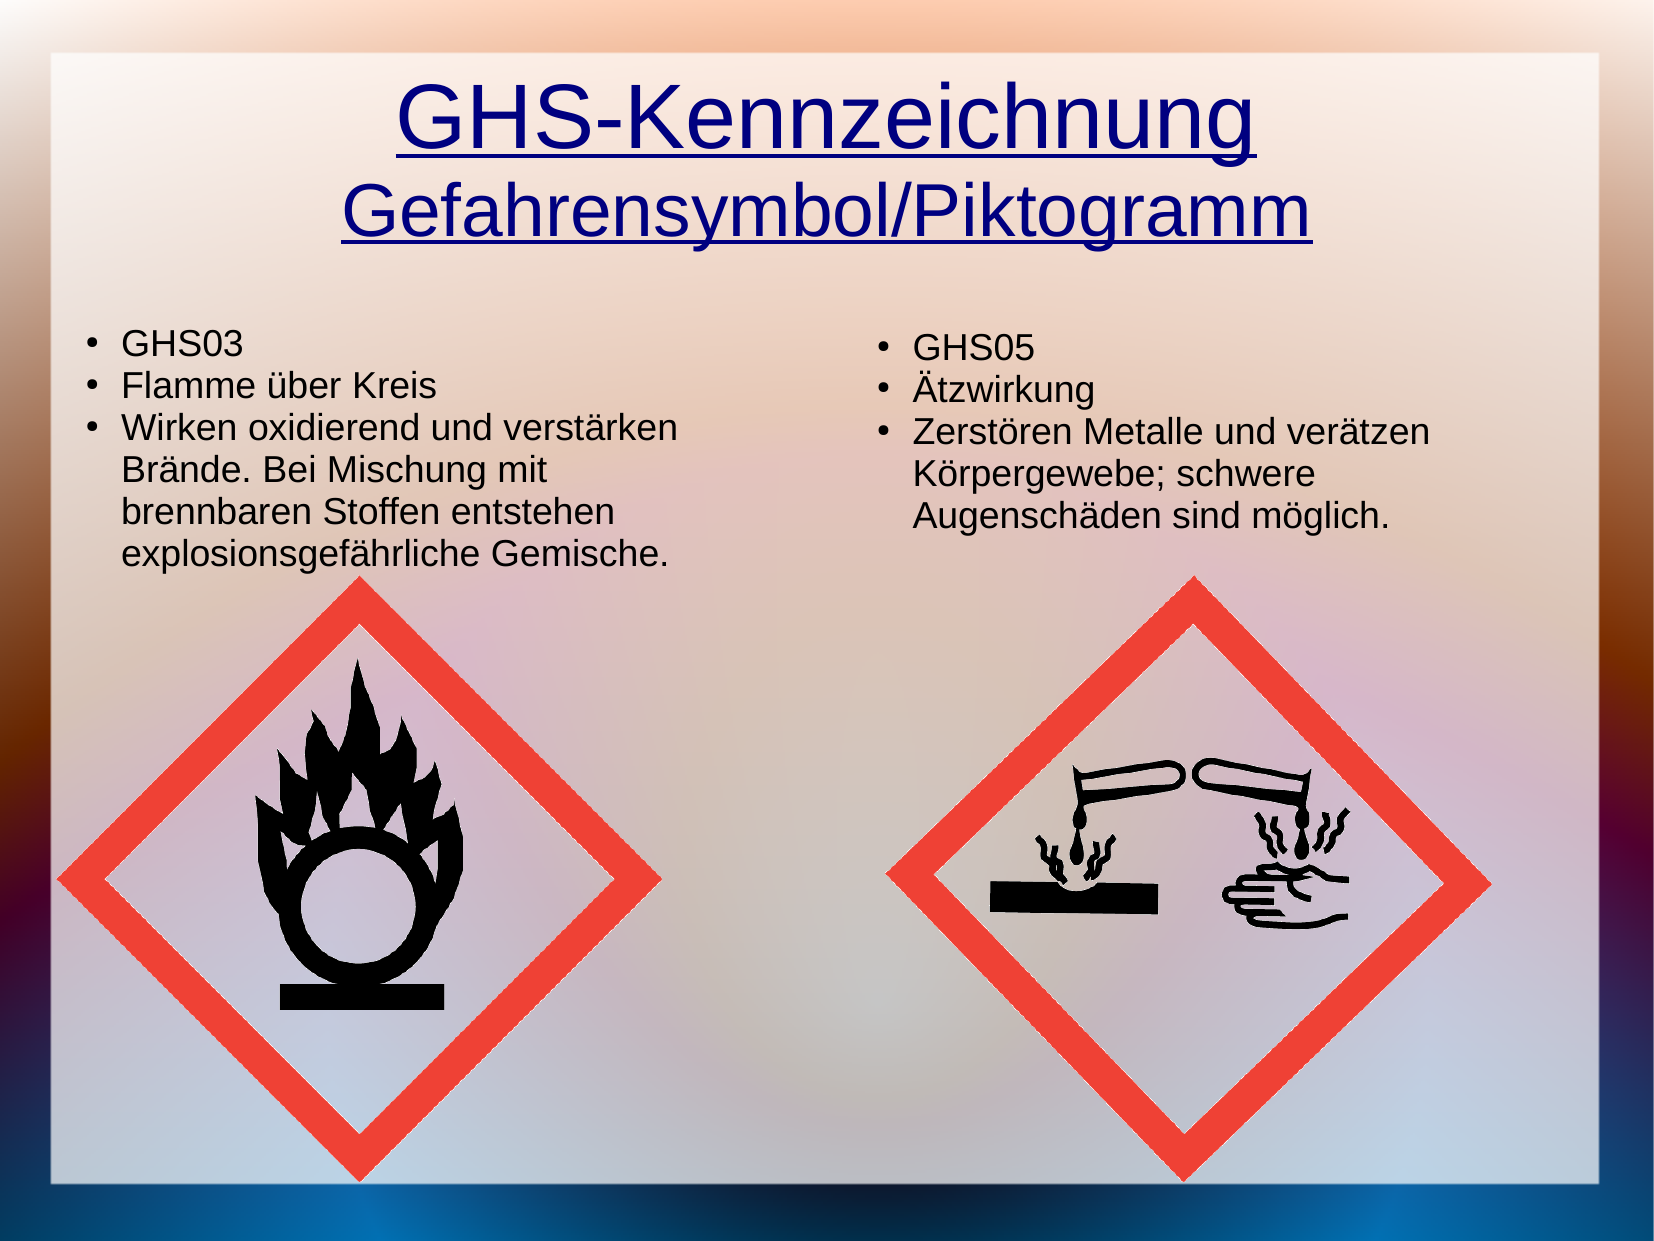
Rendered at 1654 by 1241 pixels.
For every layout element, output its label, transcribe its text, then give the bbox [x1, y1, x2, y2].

text_box GHS03 Flamme über Kreis Wirken oxidierend und verstärken Brände. Bei Mischung mit brennbaren Stoffen entstehen explosionsgefährliche Gemische. [70, 315, 745, 709]
picture [0, 0, 1654, 1241]
title GHS-Kennzeichnung Gefahrensymbol/Piktogramm [82, 55, 1571, 263]
text_box GHS05 Ätzwirkung Zerstören Metalle und verätzen Körpergewebe; schwere Augenschäden sind möglich. [862, 318, 1583, 671]
